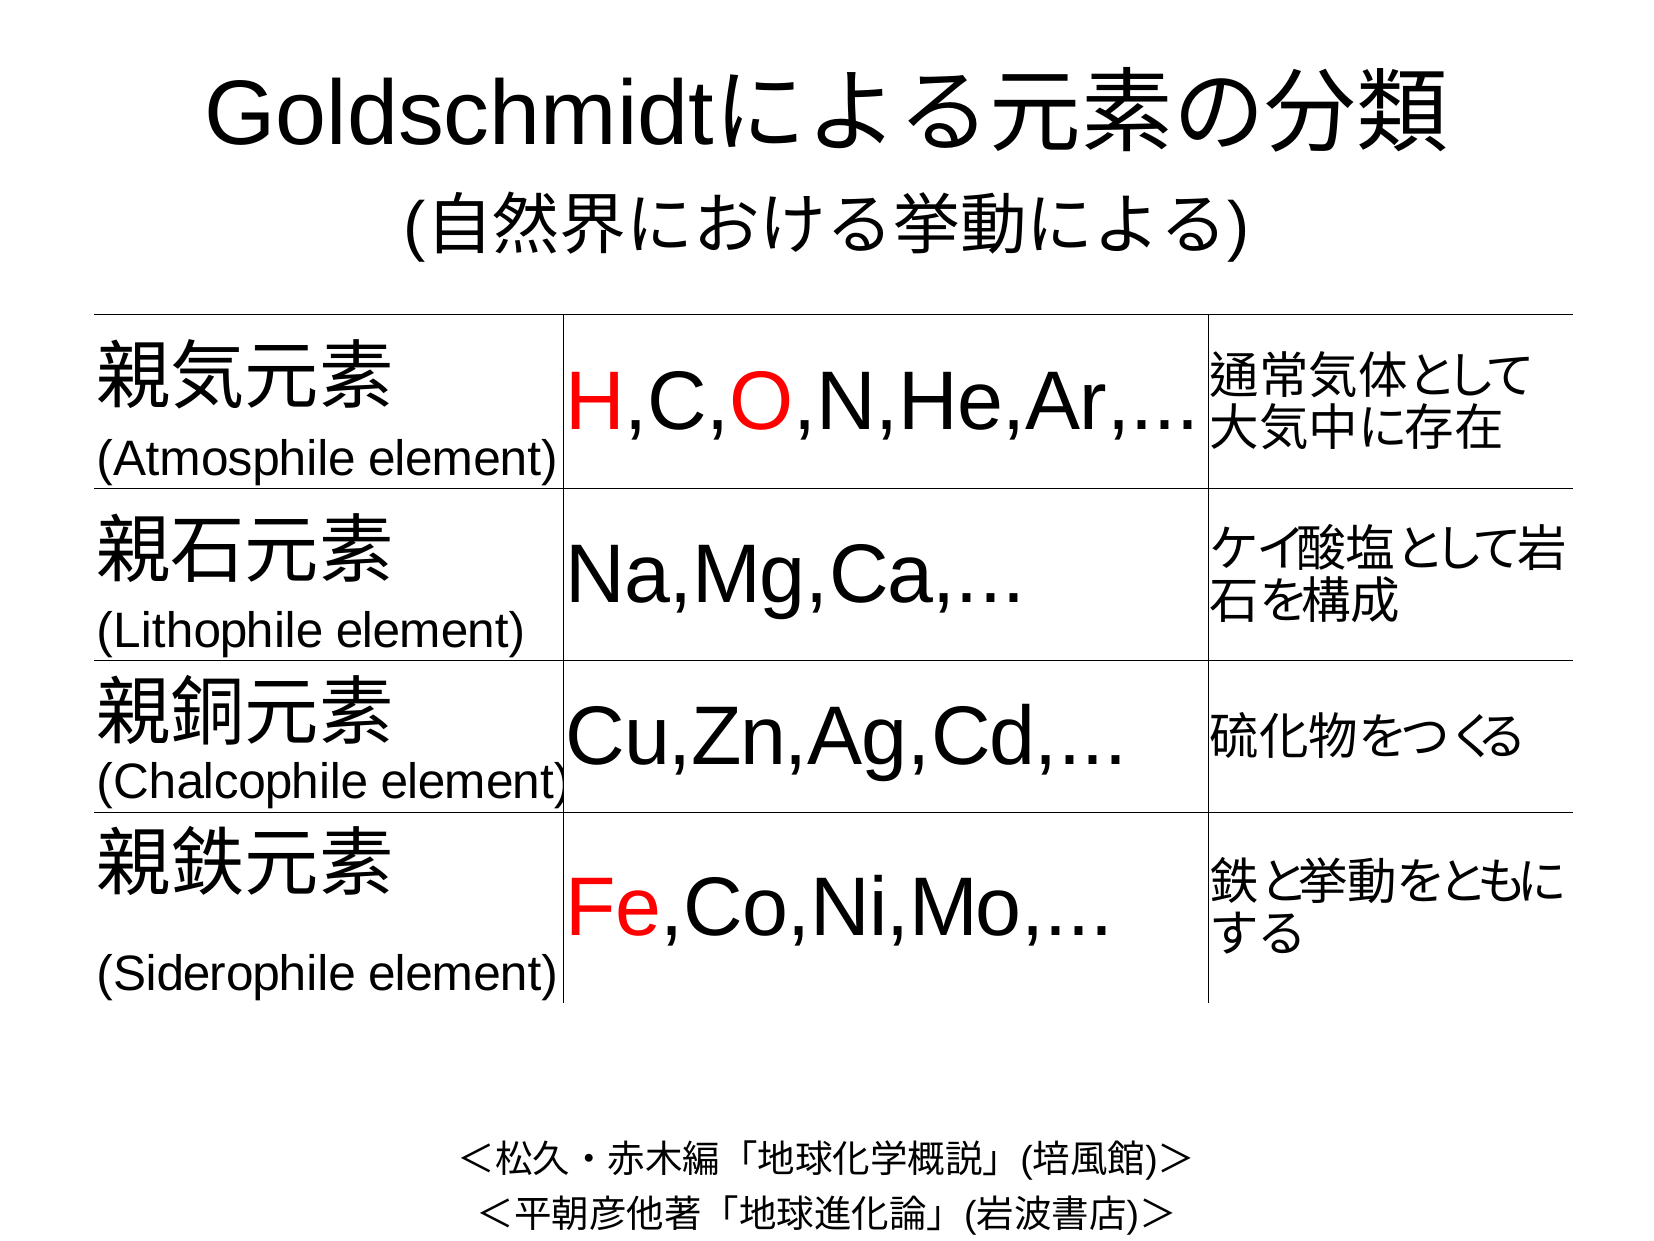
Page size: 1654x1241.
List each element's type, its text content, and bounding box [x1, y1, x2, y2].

chart [94, 312, 1576, 1122]
title Goldschmidtによる元素の分類 (自然界における挙動による) [82, 49, 1571, 257]
text_box ＜松久・赤木編「地球化学概説」(培風館)＞ ＜平朝彦他著「地球進化論」(岩波書店)＞ [0, 1122, 1654, 1221]
